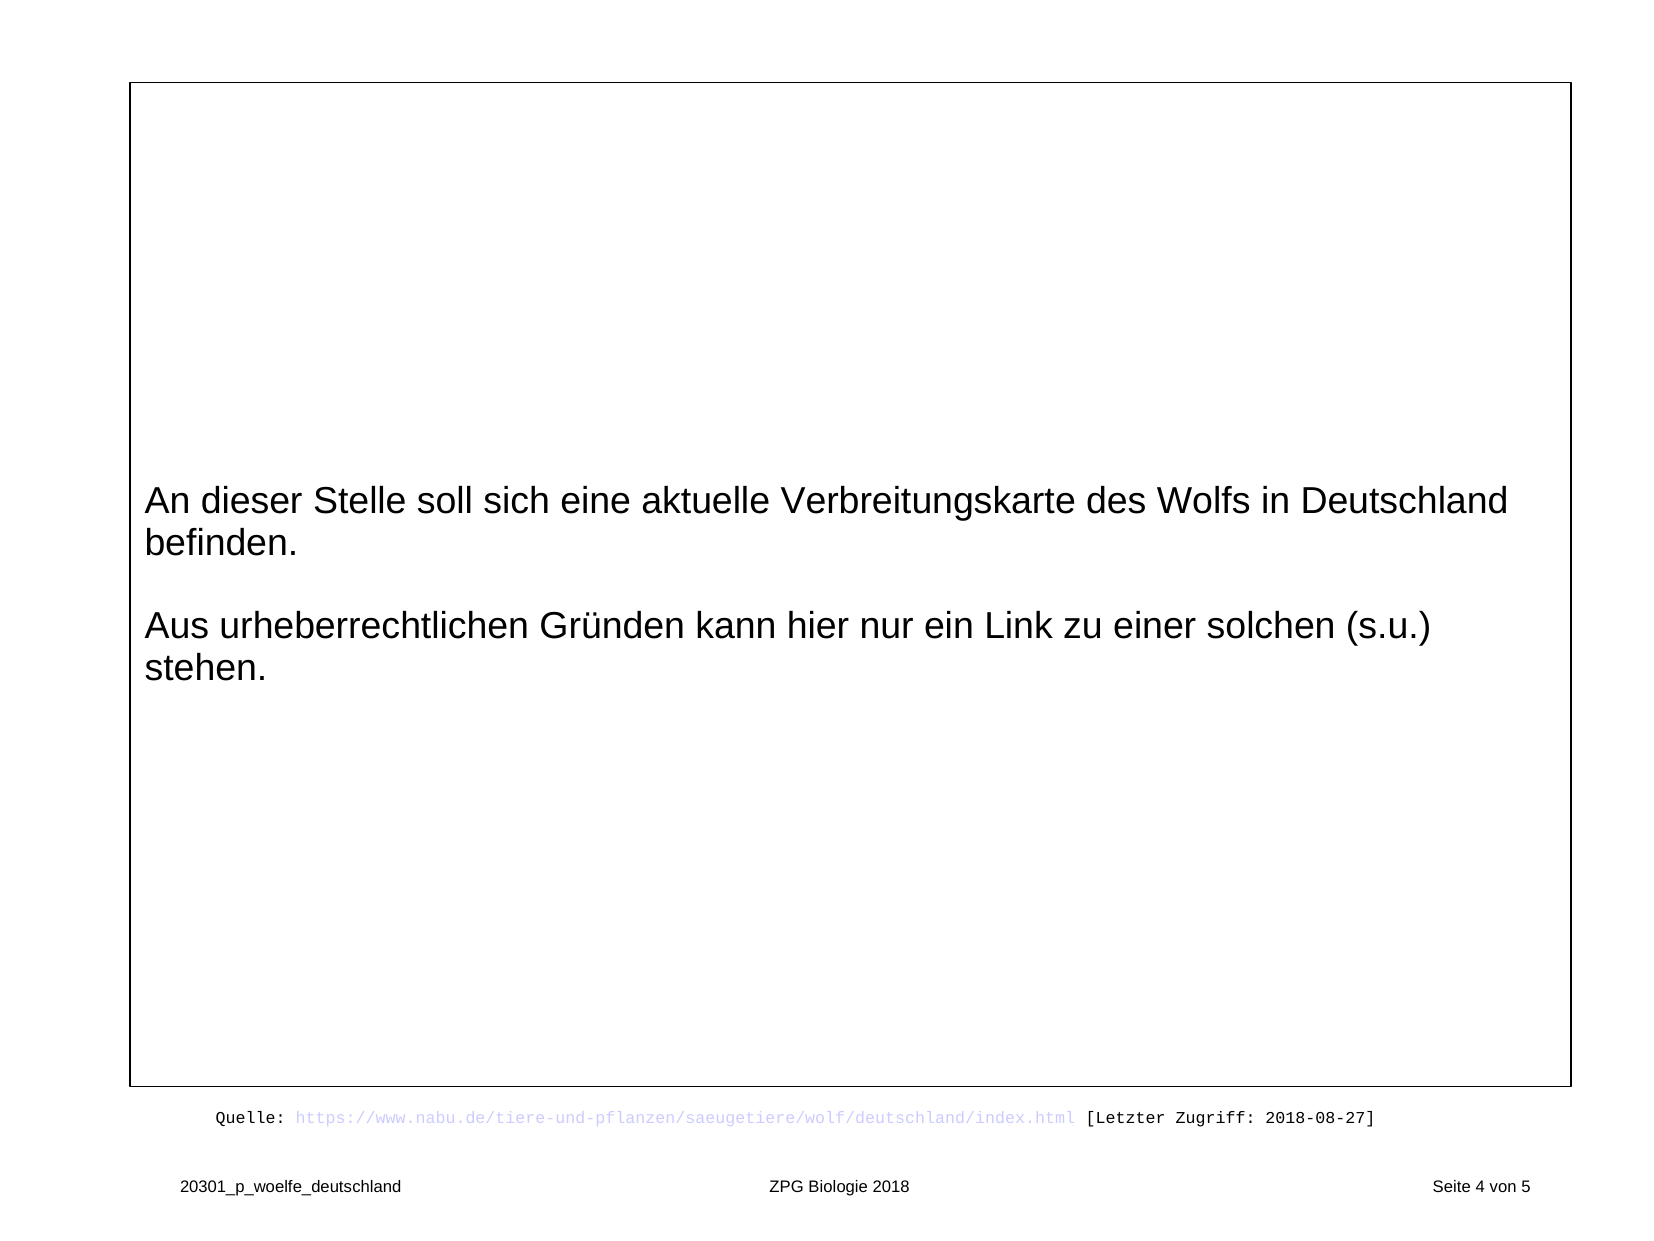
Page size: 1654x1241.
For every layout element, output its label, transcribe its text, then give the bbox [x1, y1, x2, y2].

text_box An dieser Stelle soll sich eine aktuelle Verbreitungskarte des Wolfs in Deutschland befinden. Aus urheberrechtlichen Gründen kann hier nur ein Link zu einer solchen (s.u.) stehen. [129, 82, 1571, 1087]
text_box Quelle: https://www.nabu.de/tiere-und-pflanzen/saeugetiere/wolf/deutschland/index.html [Letzter Zugriff: 2018-08-27] [200, 1100, 1489, 1154]
text_box 20301_p_woelfe_deutschland ZPG Biologie 2018 Seite 4 von 5 [165, 1169, 1560, 1222]
